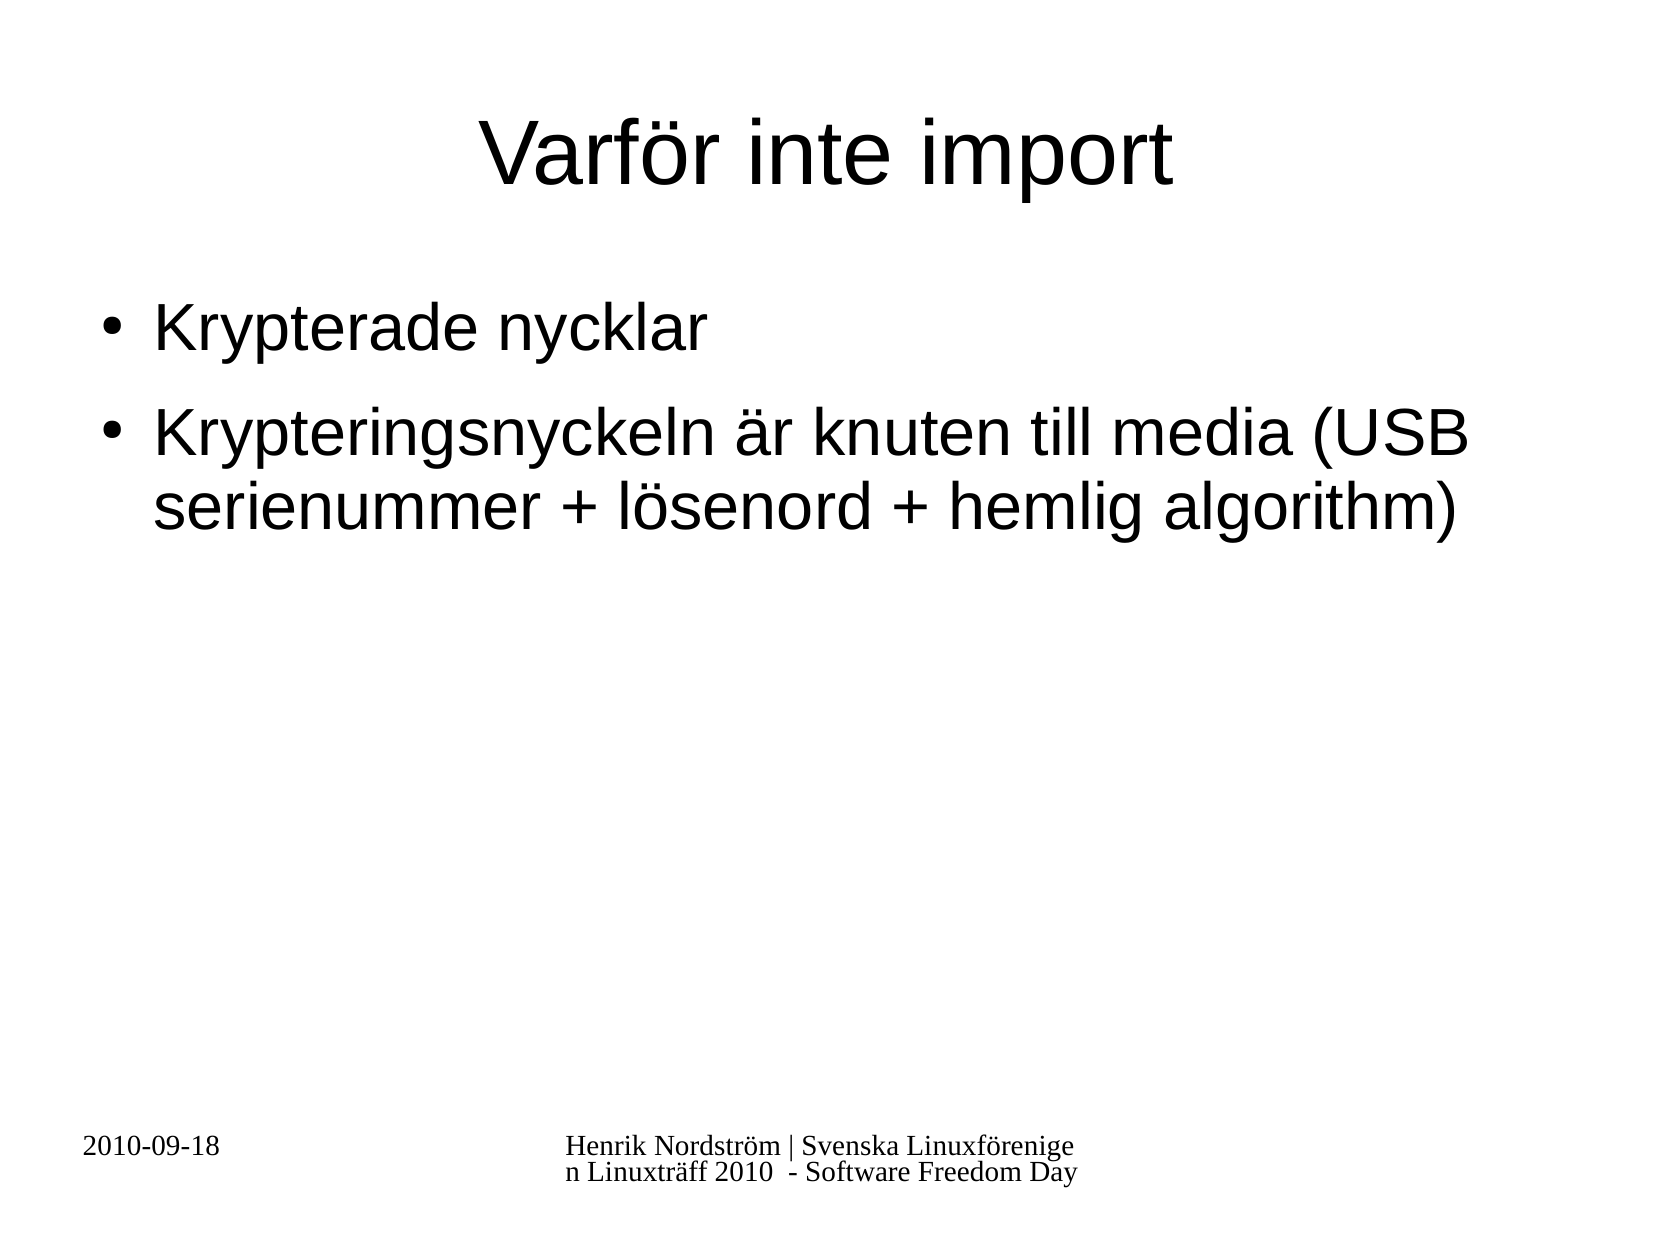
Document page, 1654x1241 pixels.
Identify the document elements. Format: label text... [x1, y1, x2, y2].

title Varför inte import [82, 56, 1571, 250]
list Krypterade nycklar Krypteringsnyckeln är knuten till media (USB serienummer + lösenord + hemlig algorithm) [82, 290, 1571, 1094]
